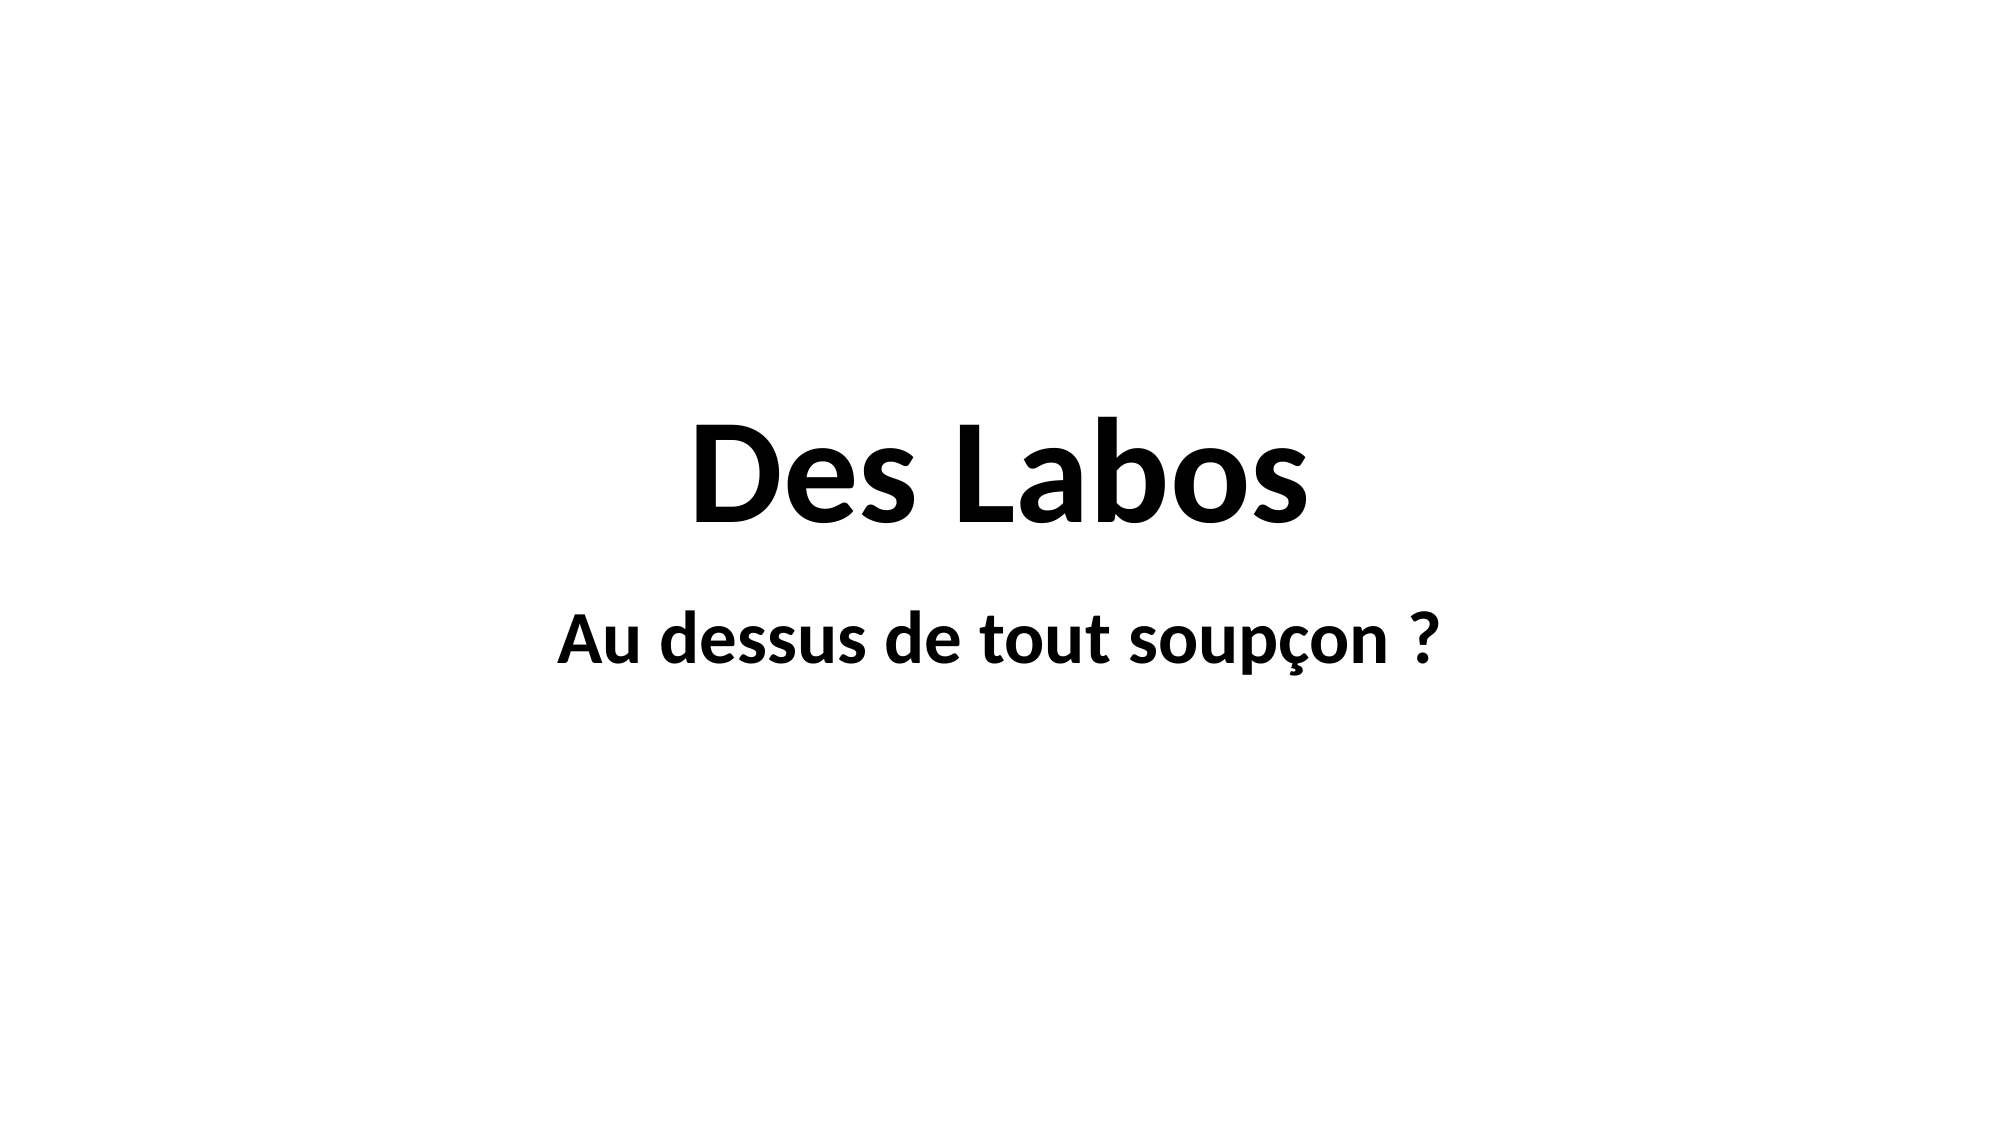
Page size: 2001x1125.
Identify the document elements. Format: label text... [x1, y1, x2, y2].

subtitle Au dessus de tout soupçon ? [249, 590, 1750, 863]
title Des Labos [444, 250, 1556, 563]
